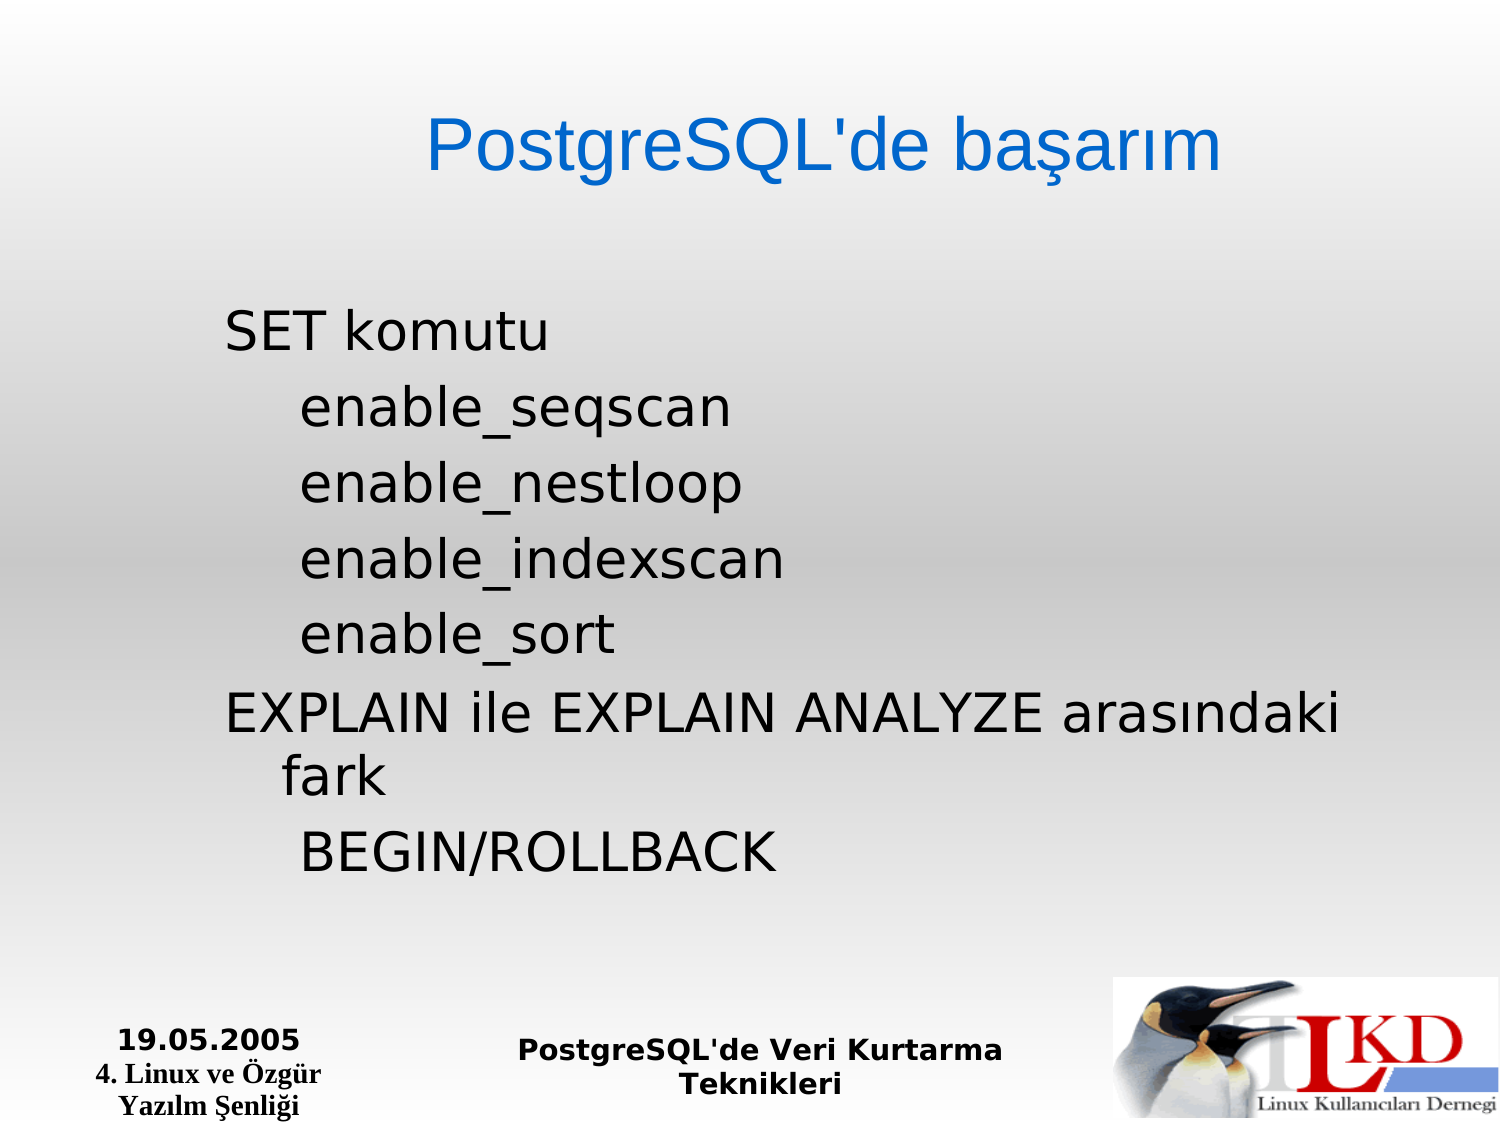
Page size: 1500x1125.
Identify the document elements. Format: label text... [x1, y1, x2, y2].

title PostgreSQL'de başarım [224, 49, 1425, 238]
list SET komutu enable_seqscan enable_nestloop enable_indexscan enable_sort EXPLAIN ile EXPLAIN ANALYZE arasındaki fark BEGIN/ROLLBACK [224, 299, 1425, 975]
picture [1113, 977, 1499, 1118]
